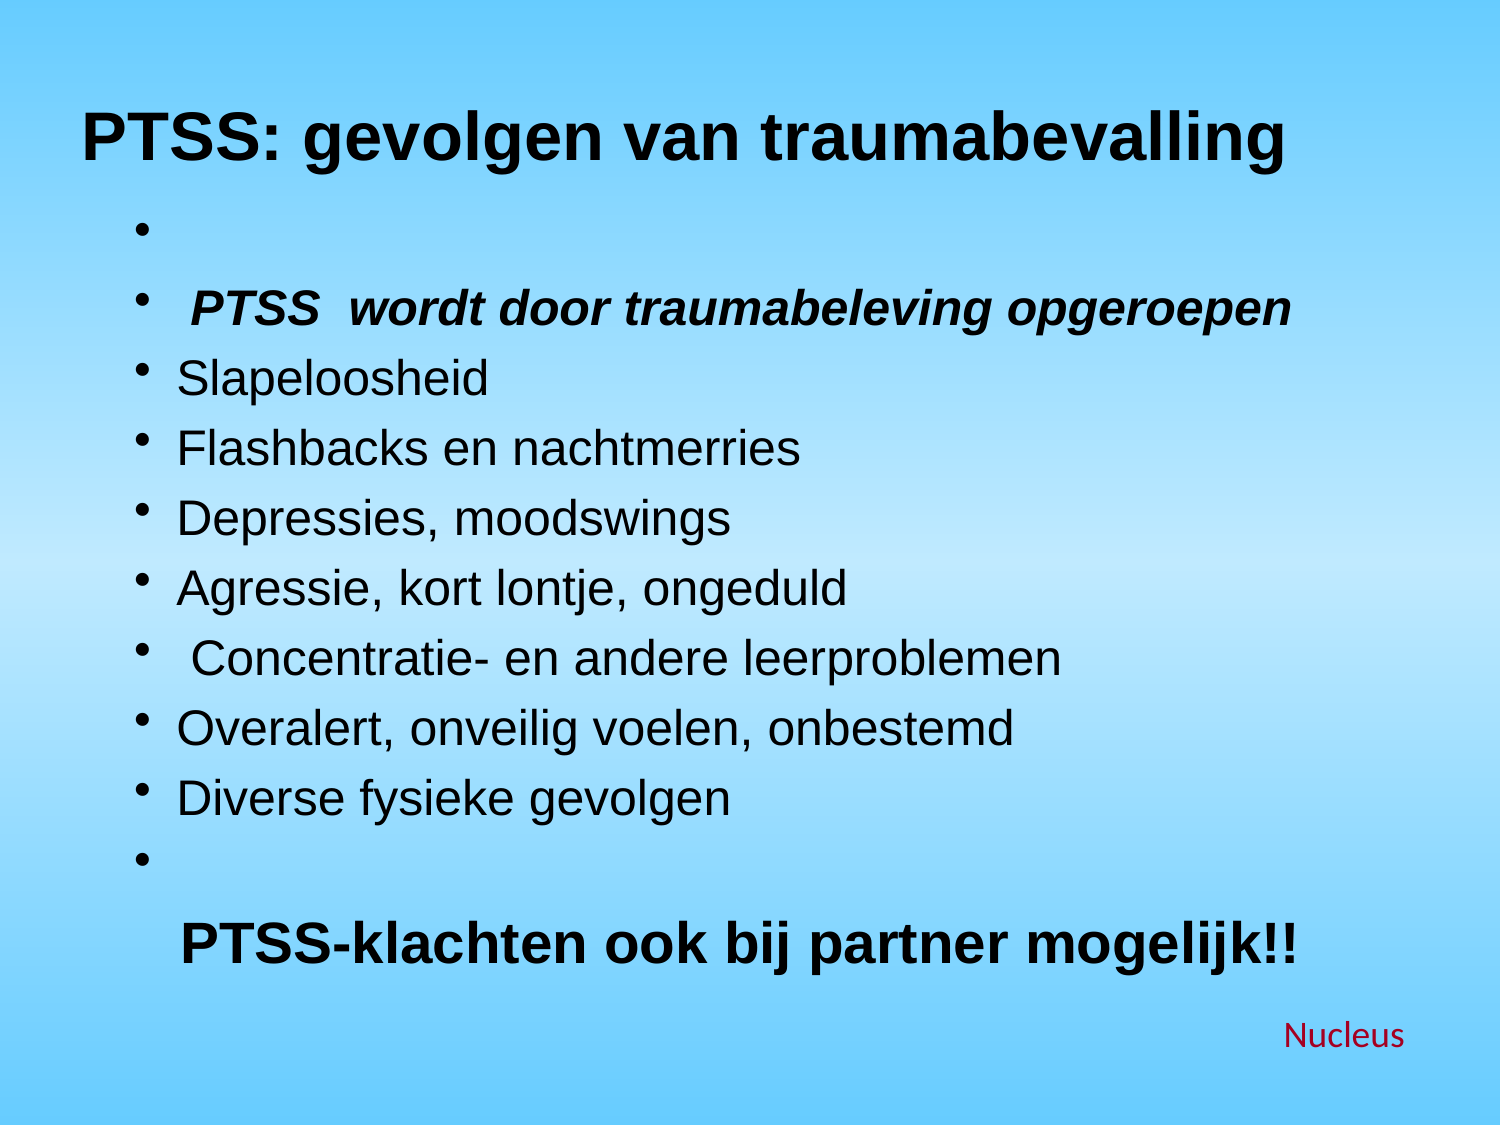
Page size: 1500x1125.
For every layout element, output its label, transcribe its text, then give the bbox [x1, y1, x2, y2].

list PTSS wordt door traumabeleving opgeroepen Slapeloosheid Flashbacks en nachtmerries Depressies, moodswings Agressie, kort lontje, ongeduld Concentratie- en andere leerproblemen Overalert, onveilig voelen, onbestemd Diverse fysieke gevolgen PTSS-klachten ook bij partner mogelijk!! [119, 198, 1348, 947]
title PTSS: gevolgen van traumabevalling [0, 62, 1371, 204]
text_box Nucleus [1268, 1002, 1421, 1063]
